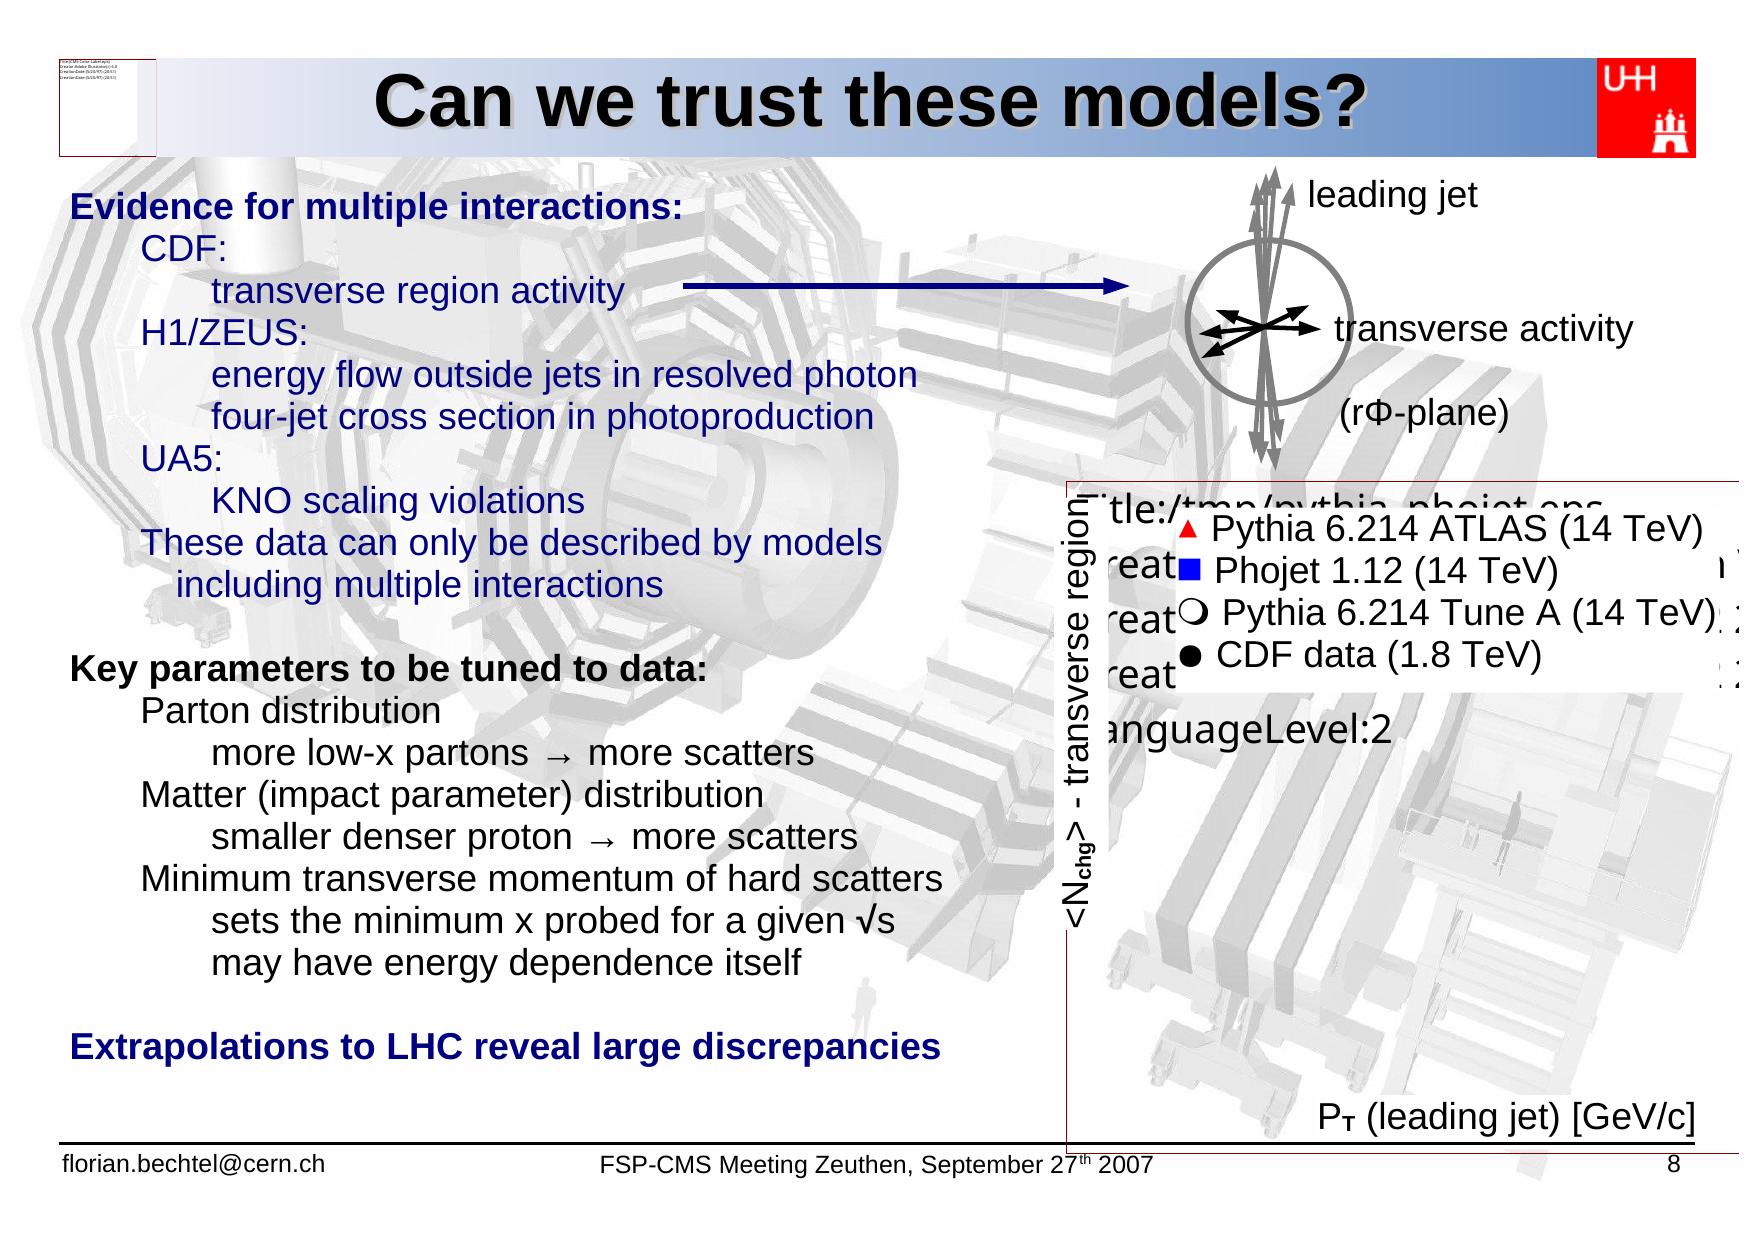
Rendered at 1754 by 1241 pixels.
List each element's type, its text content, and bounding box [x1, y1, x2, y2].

text_box <number> [1652, 1154, 1696, 1182]
text_box FSP-CMS Meeting Zeuthen, September 27th 2007 [562, 1150, 1192, 1183]
text_box ▴ Pythia 6.214 ATLAS (14 TeV) ■ Phojet 1.12 (14 TeV) ❍ Pythia 6.214 Tune A (14 TeV) ● CDF data (1.8 TeV) [1175, 507, 1720, 693]
text_box Evidence for multiple interactions: CDF: transverse region activity H1/ZEUS: energy flow outside jets in resolved photon four-jet cross section in photoproduction UA5: KNO scaling violations These data can only be described by models including multiple interactions Key parameters to be tuned to data: Parton distribution more low-x partons → more scatters Matter (impact parameter) distribution smaller denser proton → more scatters Minimum transverse momentum of hard scatters sets the minimum x probed for a given √s may have energy dependence itself Extrapolations to LHC reveal large discrepancies [34, 185, 1009, 1068]
picture [14, 46, 1740, 1194]
text_box florian.bechtel@cern.ch [58, 1150, 330, 1182]
text_box leading jet [1307, 173, 1479, 216]
text_box PT (leading jet) [GeV/c] [1317, 1095, 1698, 1150]
text_box transverse activity [1334, 307, 1635, 350]
text_box Can we trust these models? [157, 58, 1597, 157]
text_box <Nchg> - transverse region [1054, 498, 1109, 930]
text_box (rΦ-plane) [1338, 391, 1511, 434]
